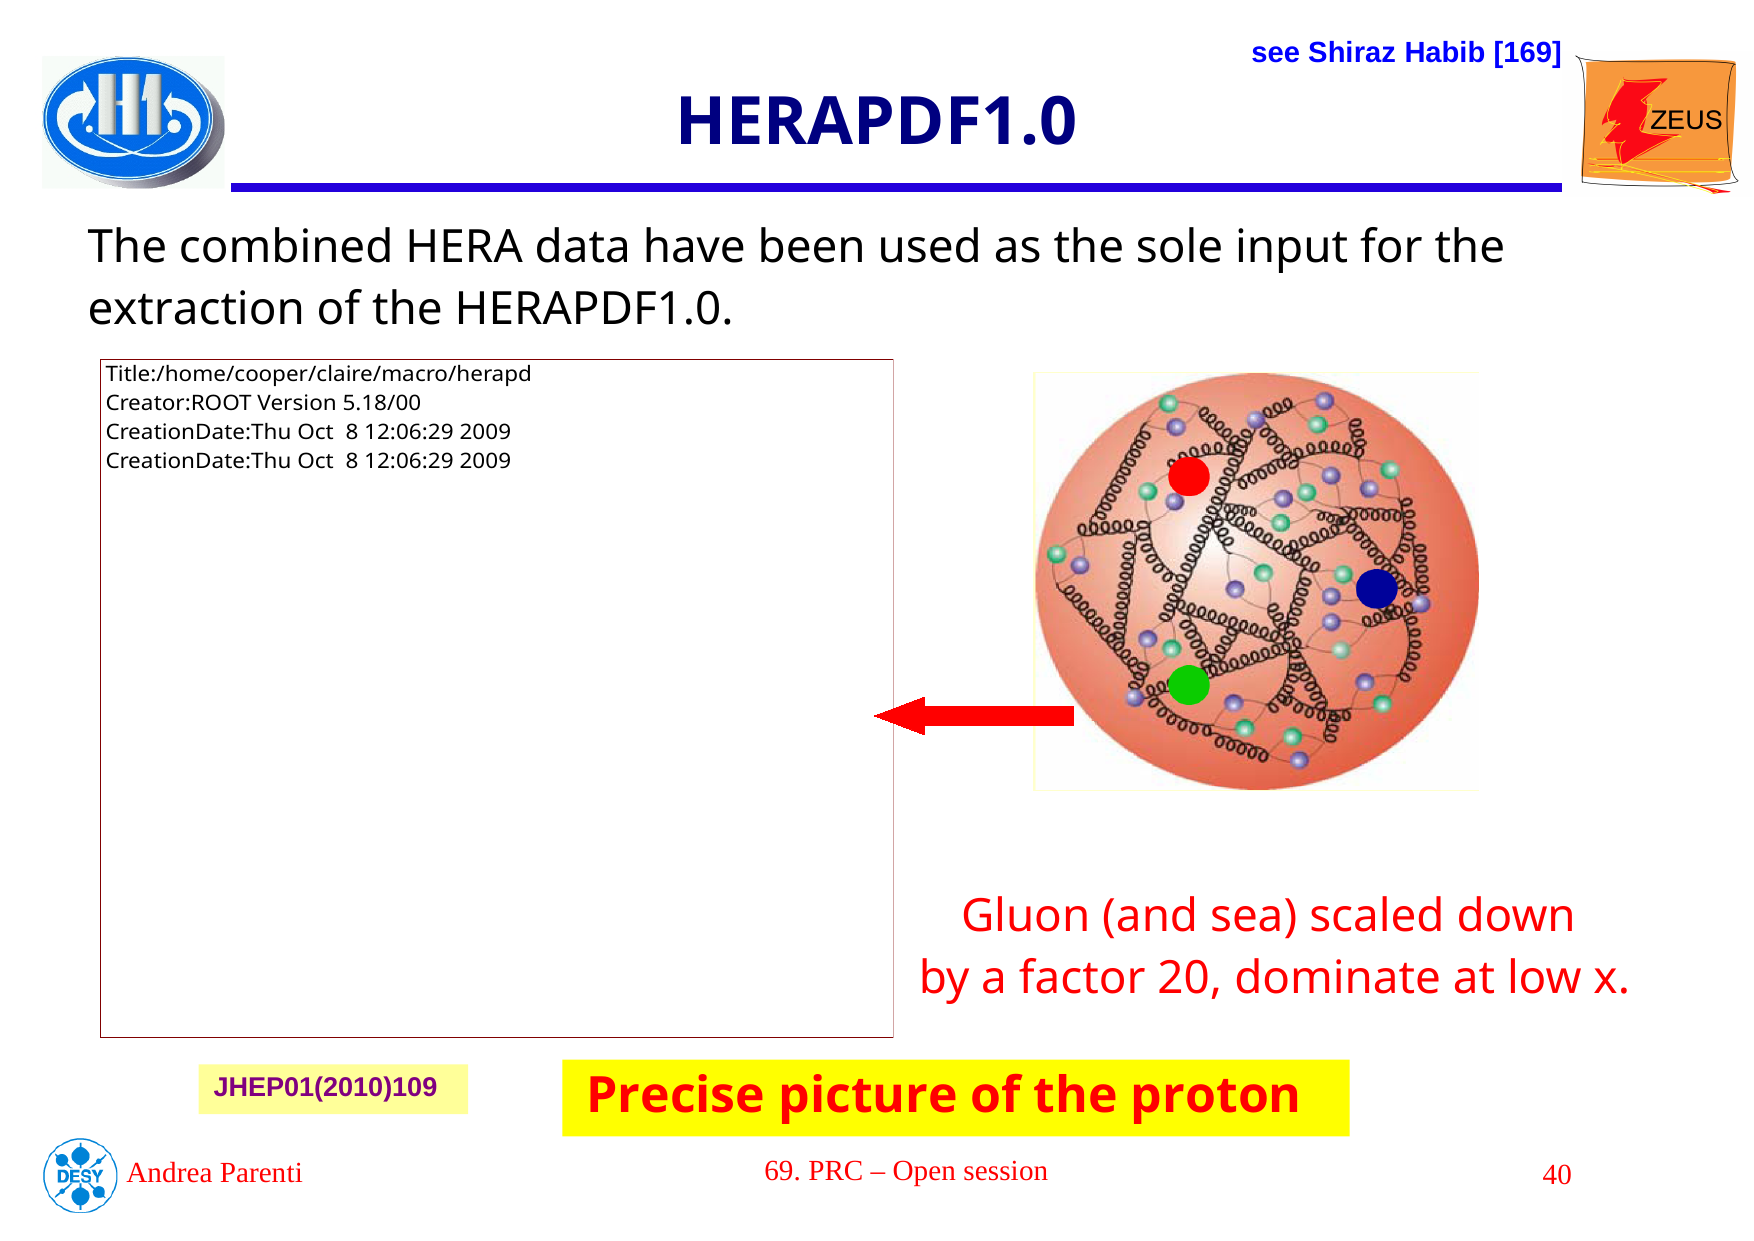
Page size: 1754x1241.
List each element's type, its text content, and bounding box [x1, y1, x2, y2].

text_box Gluon (and sea) scaled down by a factor 20, dominate at low x. [904, 874, 1656, 1033]
list The combined HERA data have been used as the sole input for the extraction of the HERAPDF1.0. [87, 213, 1666, 1033]
text_box see Shiraz Habib [169] [1236, 28, 1581, 77]
title HERAPDF1.0 [231, 49, 1562, 188]
picture [35, 49, 231, 195]
picture [42, 1138, 118, 1213]
text_box [874, 697, 1074, 735]
picture [1033, 372, 1479, 791]
text_box Precise picture of the proton [562, 1059, 1350, 1137]
text_box JHEP01(2010)109 [198, 1064, 469, 1115]
picture [98, 357, 894, 1038]
picture [1562, 51, 1753, 197]
